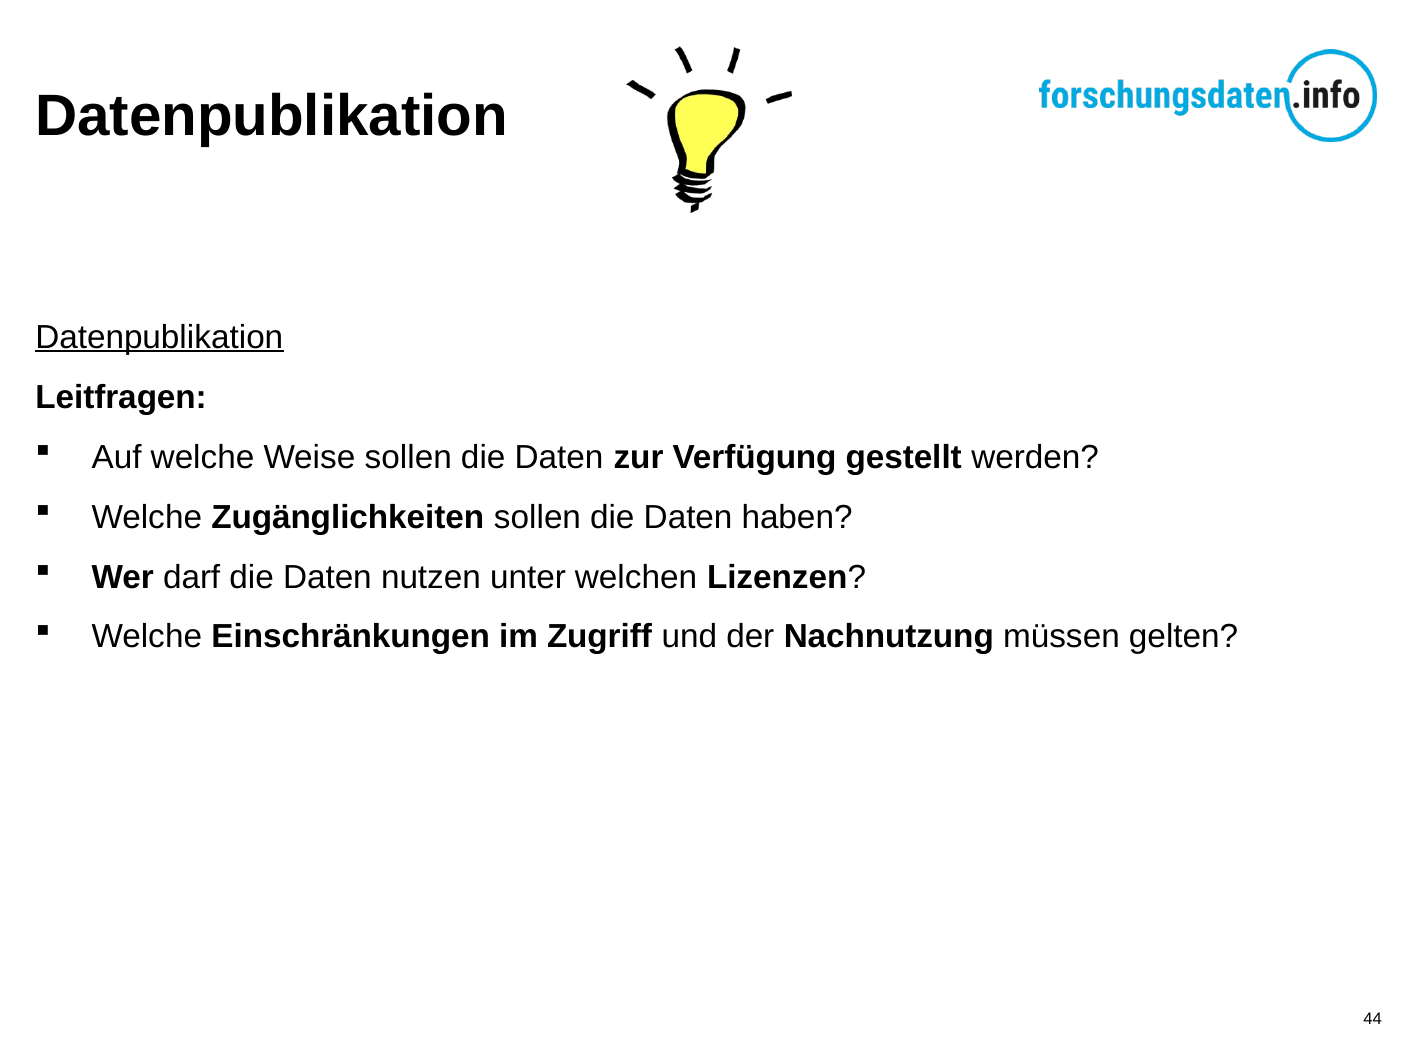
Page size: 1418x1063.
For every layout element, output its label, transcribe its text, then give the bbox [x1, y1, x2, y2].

picture [1342, 107, 1377, 142]
picture [1339, 49, 1377, 85]
slide_number <Nummer> [1015, 1003, 1382, 1028]
title Datenpublikation [35, 76, 1022, 254]
list Datenpublikation Leitfragen: Auf welche Weise sollen die Daten zur Verfügung gestellt werden? Welche Zugänglichkeiten sollen die Daten haben? Wer darf die Daten nutzen unter welchen Lizenzen? Welche Einschränkungen im Zugriff und der Nachnutzung müssen gelten? [35, 295, 1382, 940]
picture [1039, 49, 1372, 142]
picture [626, 46, 792, 213]
